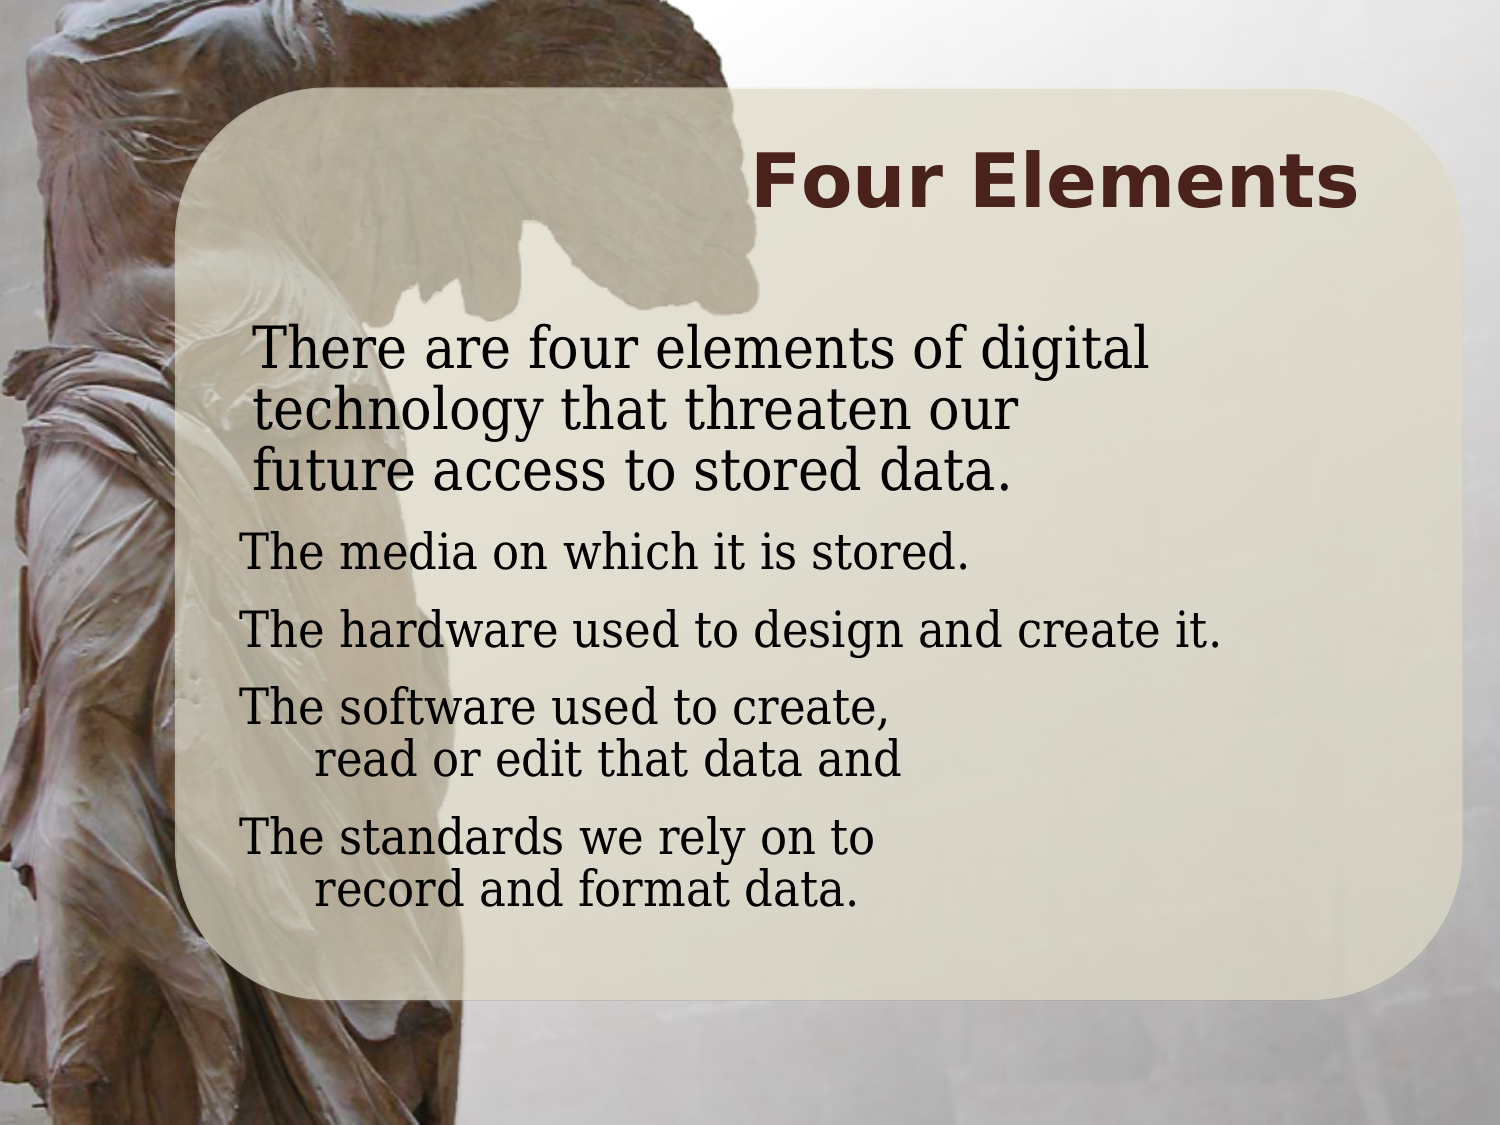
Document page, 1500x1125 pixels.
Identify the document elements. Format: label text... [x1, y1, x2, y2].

title Four Elements [200, 87, 1375, 276]
list There are four elements of digital technology that threaten our future access to stored data. The media on which it is stored. The hardware used to design and create it. The software used to create, read or edit that data and The standards we rely on to record and format data. [149, 312, 1375, 1009]
picture [0, 0, 1500, 1125]
